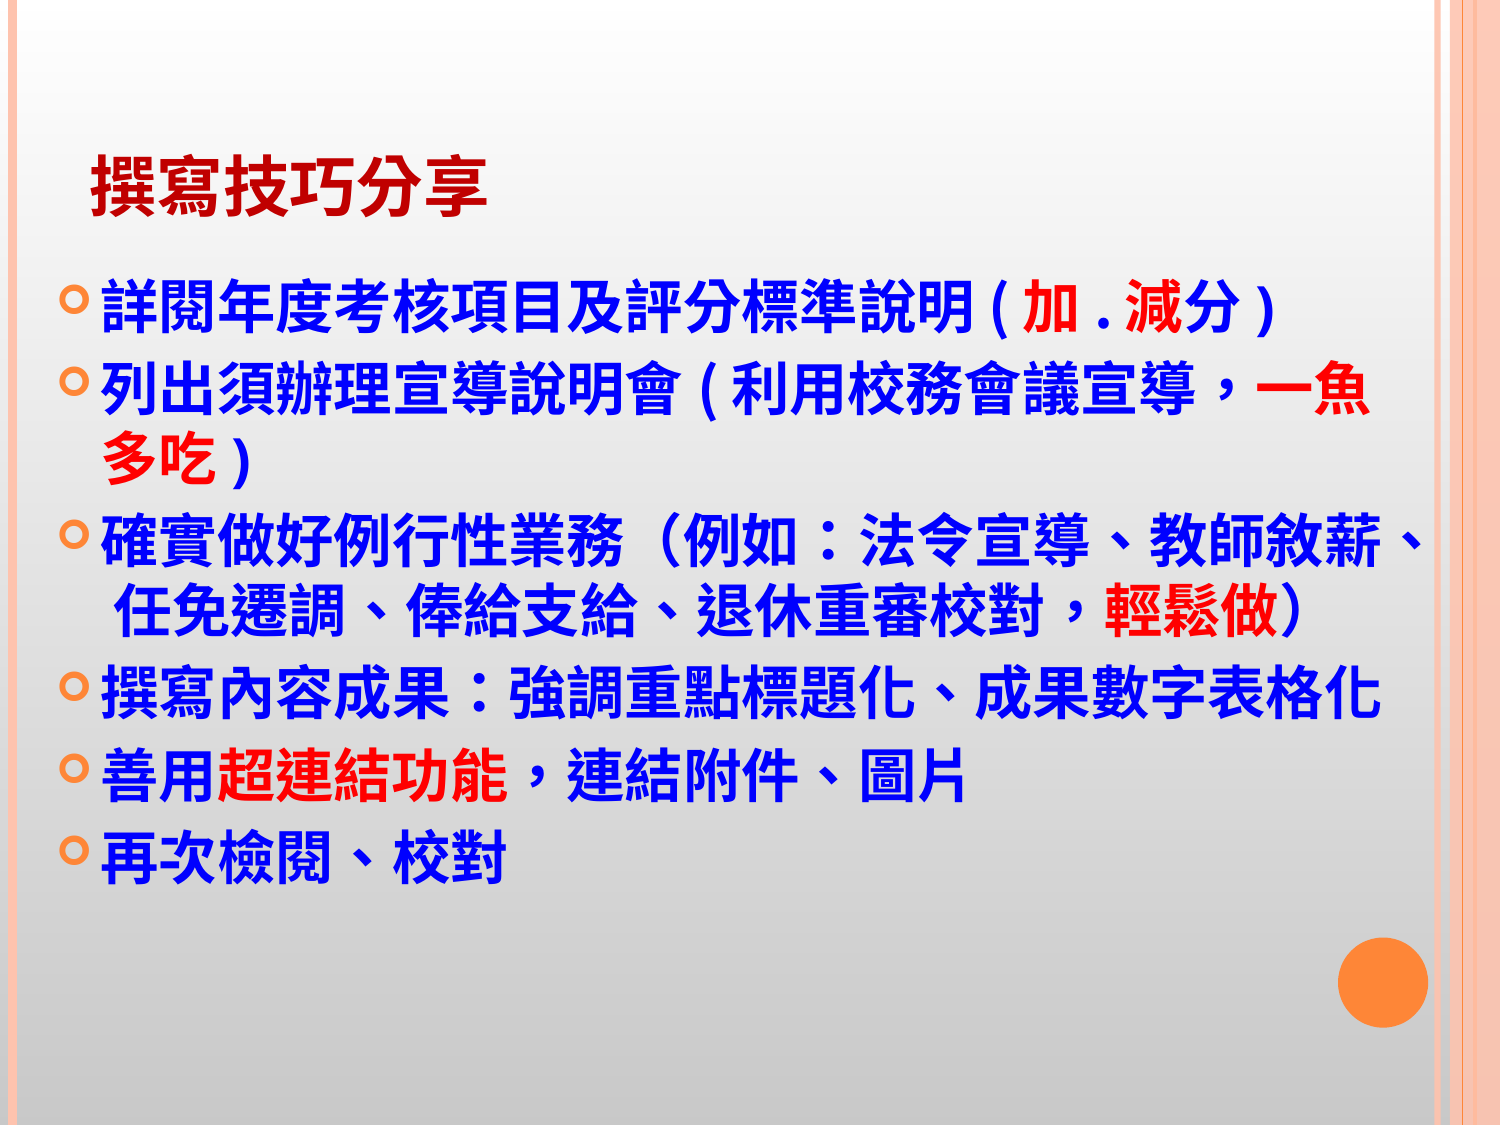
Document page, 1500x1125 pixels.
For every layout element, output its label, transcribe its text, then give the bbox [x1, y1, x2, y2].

list 詳閱年度考核項目及評分標準說明(加.減分) 列出須辦理宣導說明會(利用校務會議宣導，一魚多吃) 確實做好例行性業務（例如：法令宣導、教師敘薪、 任免遷調、俸給支給、退休重審校對，輕鬆做） 撰寫內容成果：強調重點標題化、成果數字表格化 善用超連結功能，連結附件、圖片 再次檢閱、校對 [41, 262, 1427, 1062]
title 撰寫技巧分享 [75, 45, 1400, 233]
